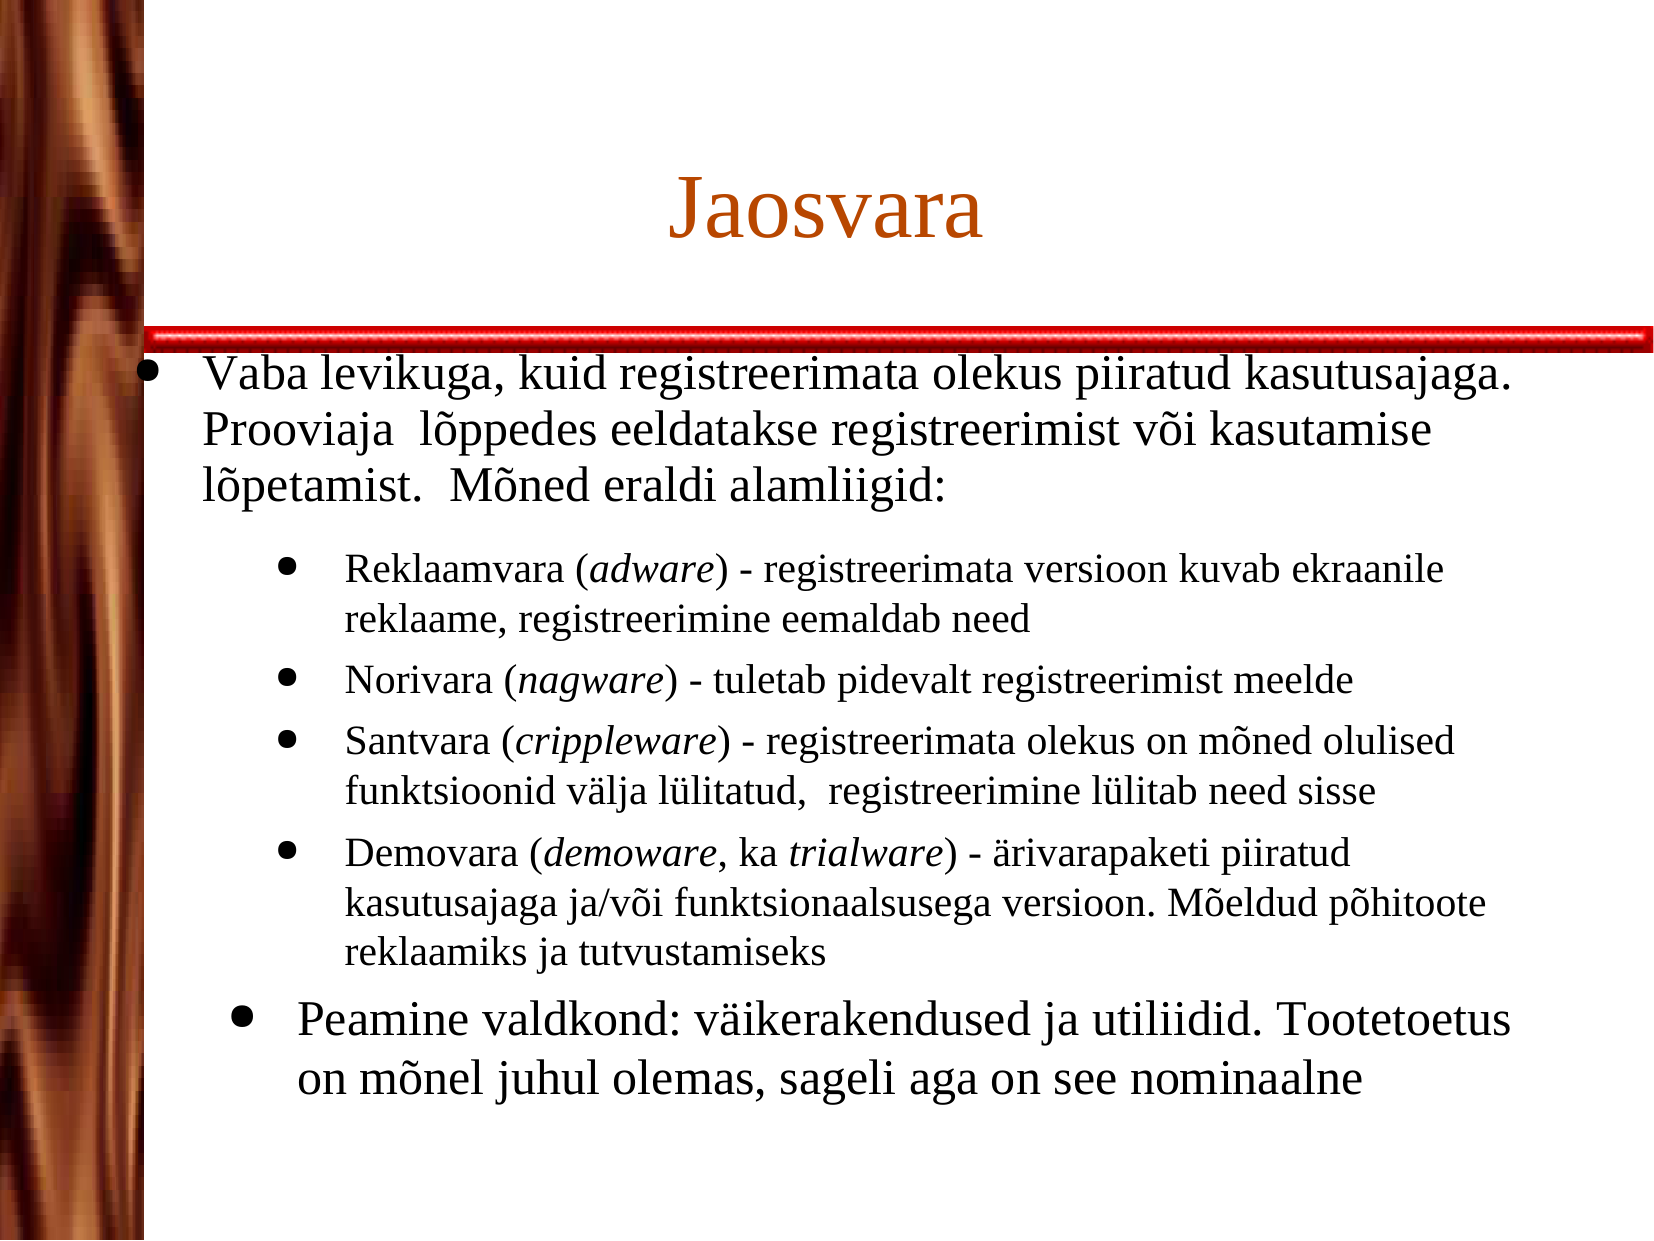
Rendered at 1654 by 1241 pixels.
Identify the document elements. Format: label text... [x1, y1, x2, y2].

picture [0, 0, 1654, 1240]
title Jaosvara [121, 100, 1533, 312]
list Vaba levikuga, kuid registreerimata olekus piiratud kasutusajaga. Prooviaja lõppedes eeldatakse registreerimist või kasutamise lõpetamist. Mõned eraldi alamliigid: Reklaamvara (adware) - registreerimata versioon kuvab ekraanile reklaame, registreerimine eemaldab need Norivara (nagware) - tuletab pidevalt registreerimist meelde Santvara (crippleware) - registreerimata olekus on mõned olulised funktsioonid välja lülitatud, registreerimine lülitab need sisse Demovara (demoware, ka trialware) - ärivarapaketi piiratud kasutusajaga ja/või funktsionaalsusega versioon. Mõeldud põhitoote reklaamiks ja tutvustamiseks Peamine valdkond: väikerakendused ja utiliidid. Tootetoetus on mõnel juhul olemas, sageli aga on see nominaalne [121, 344, 1533, 1126]
